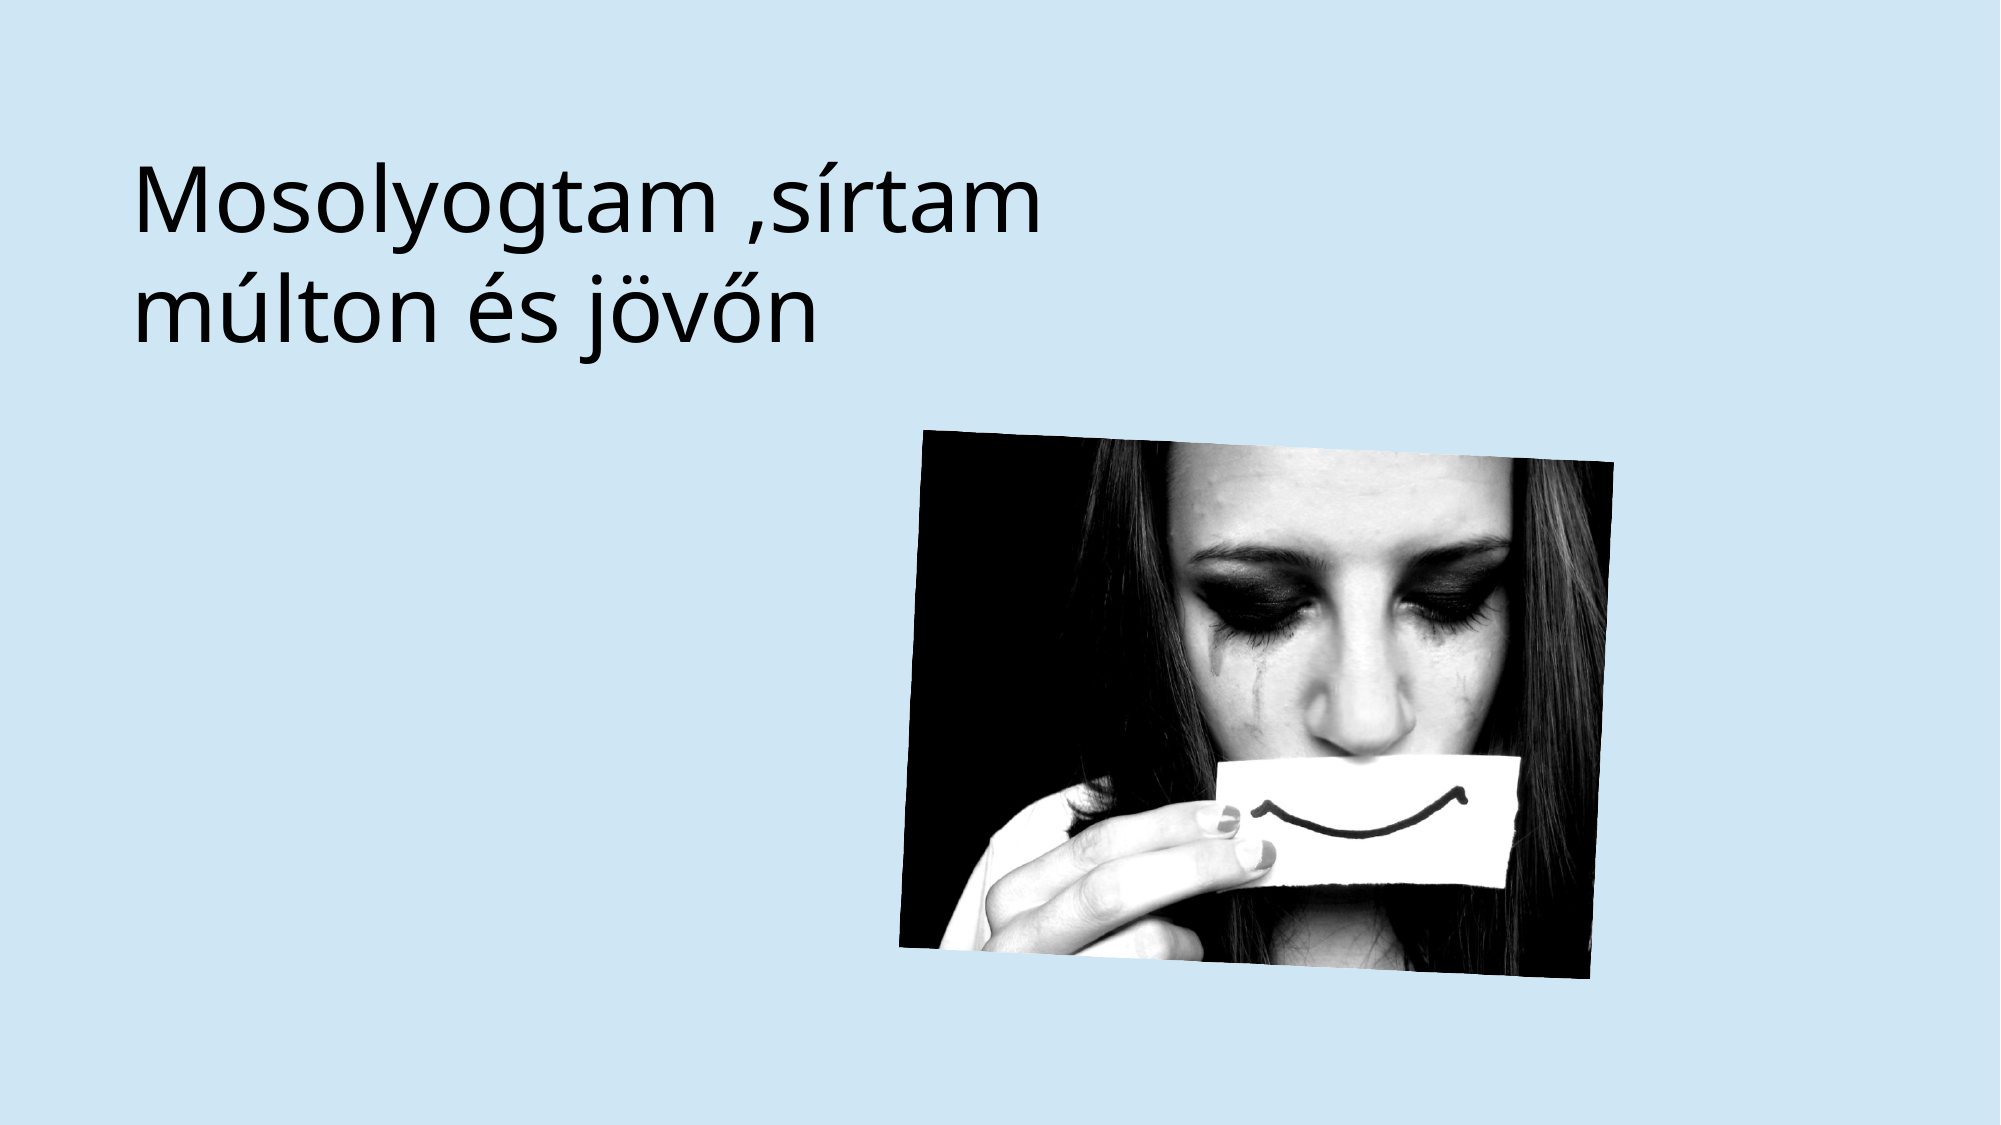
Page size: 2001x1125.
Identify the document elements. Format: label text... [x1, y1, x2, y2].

picture [898, 429, 1614, 980]
text_box Mosolyogtam ,sírtam múlton és jövőn [116, 133, 1323, 368]
